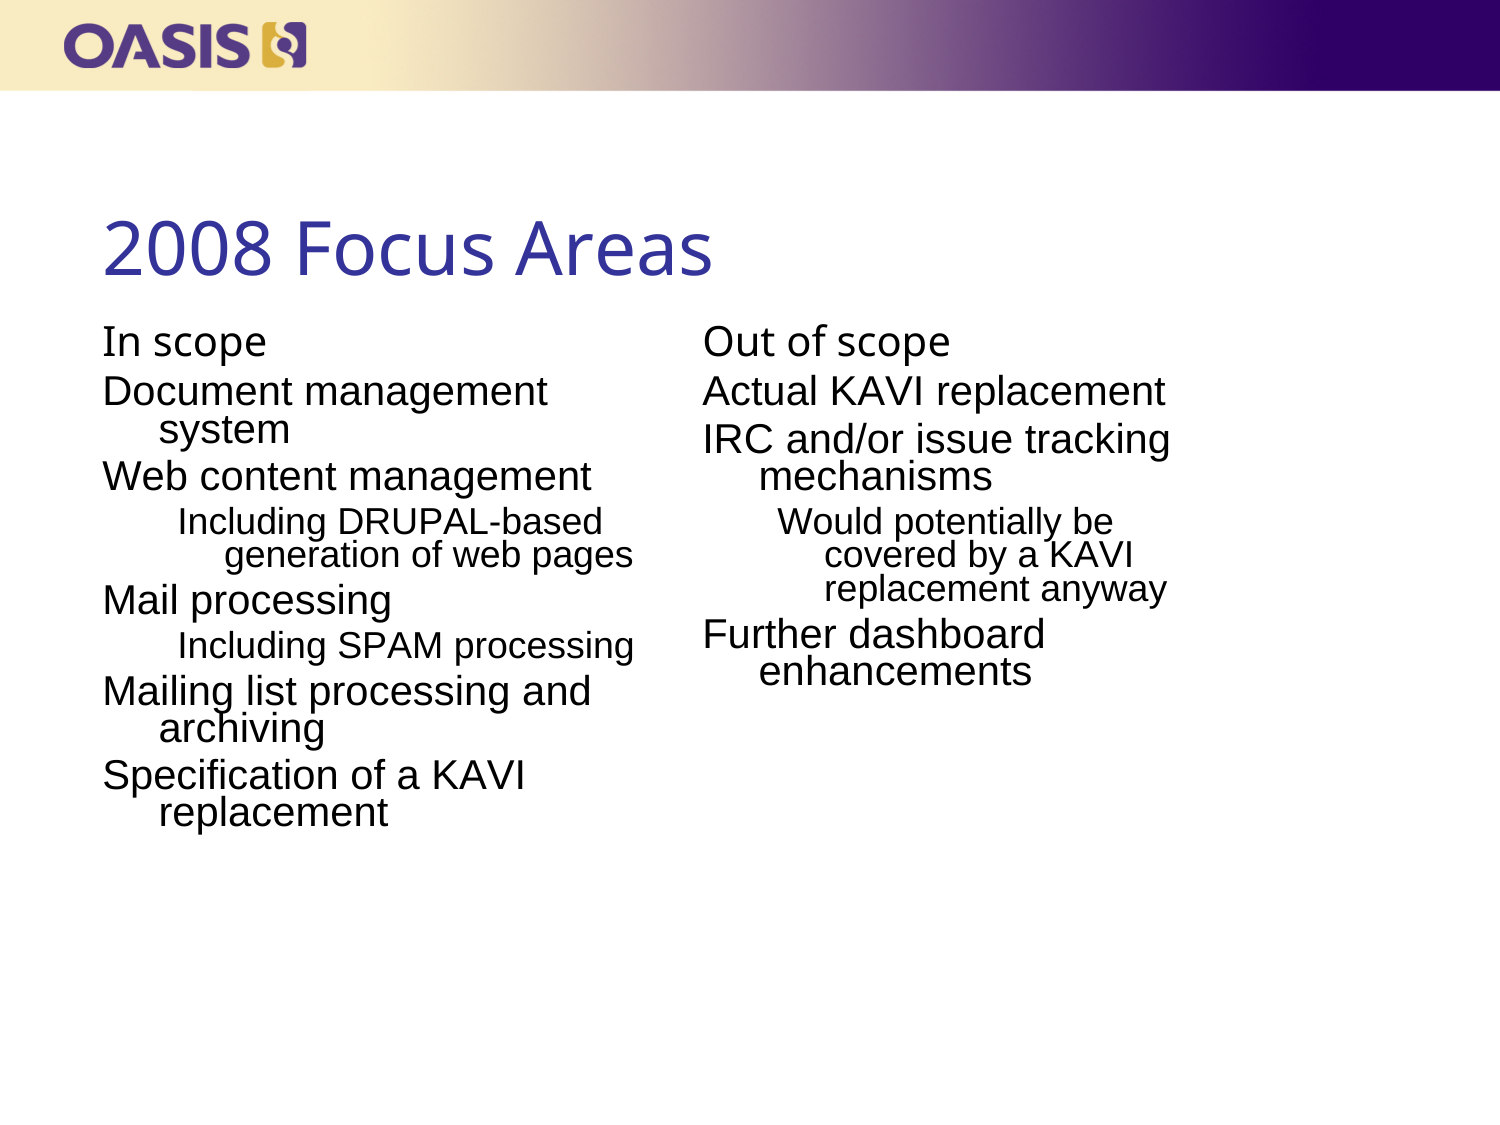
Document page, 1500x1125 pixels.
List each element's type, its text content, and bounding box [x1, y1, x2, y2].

title 2008 Focus Areas [87, 112, 1238, 300]
picture [0, 0, 1500, 1125]
list In scope Document management system Web content management Including DRUPAL-based generation of web pages Mail processing Including SPAM processing Mailing list processing and archiving Specification of a KAVI replacement [87, 312, 663, 1059]
list Out of scope Actual KAVI replacement IRC and/or issue tracking mechanisms Would potentially be covered by a KAVI replacement anyway Further dashboard enhancements [687, 312, 1263, 997]
